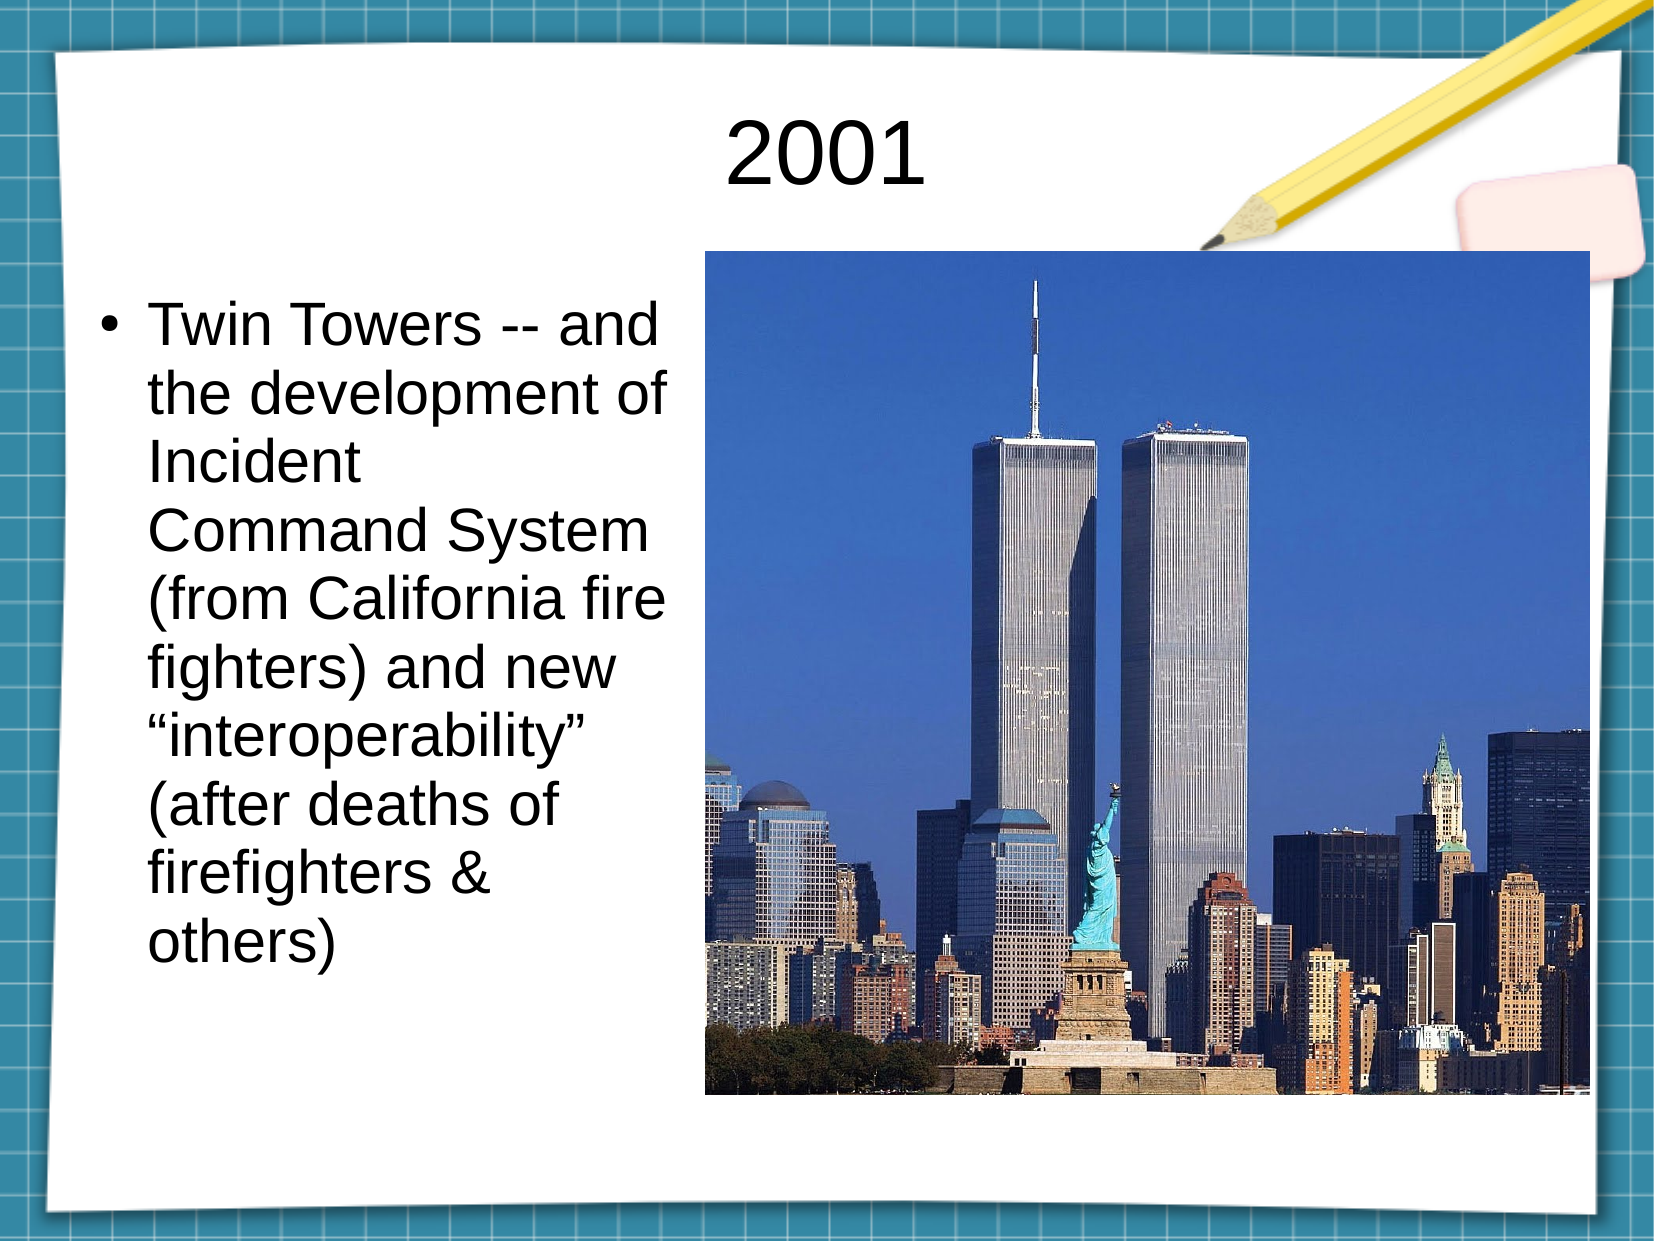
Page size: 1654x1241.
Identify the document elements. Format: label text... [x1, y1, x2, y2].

list Twin Towers -- and the development of Incident Command System (from California fire fighters) and new “interoperability” (after deaths of firefighters & others) [82, 290, 676, 1010]
picture [0, 0, 1654, 1241]
title 2001 [82, 49, 1571, 257]
